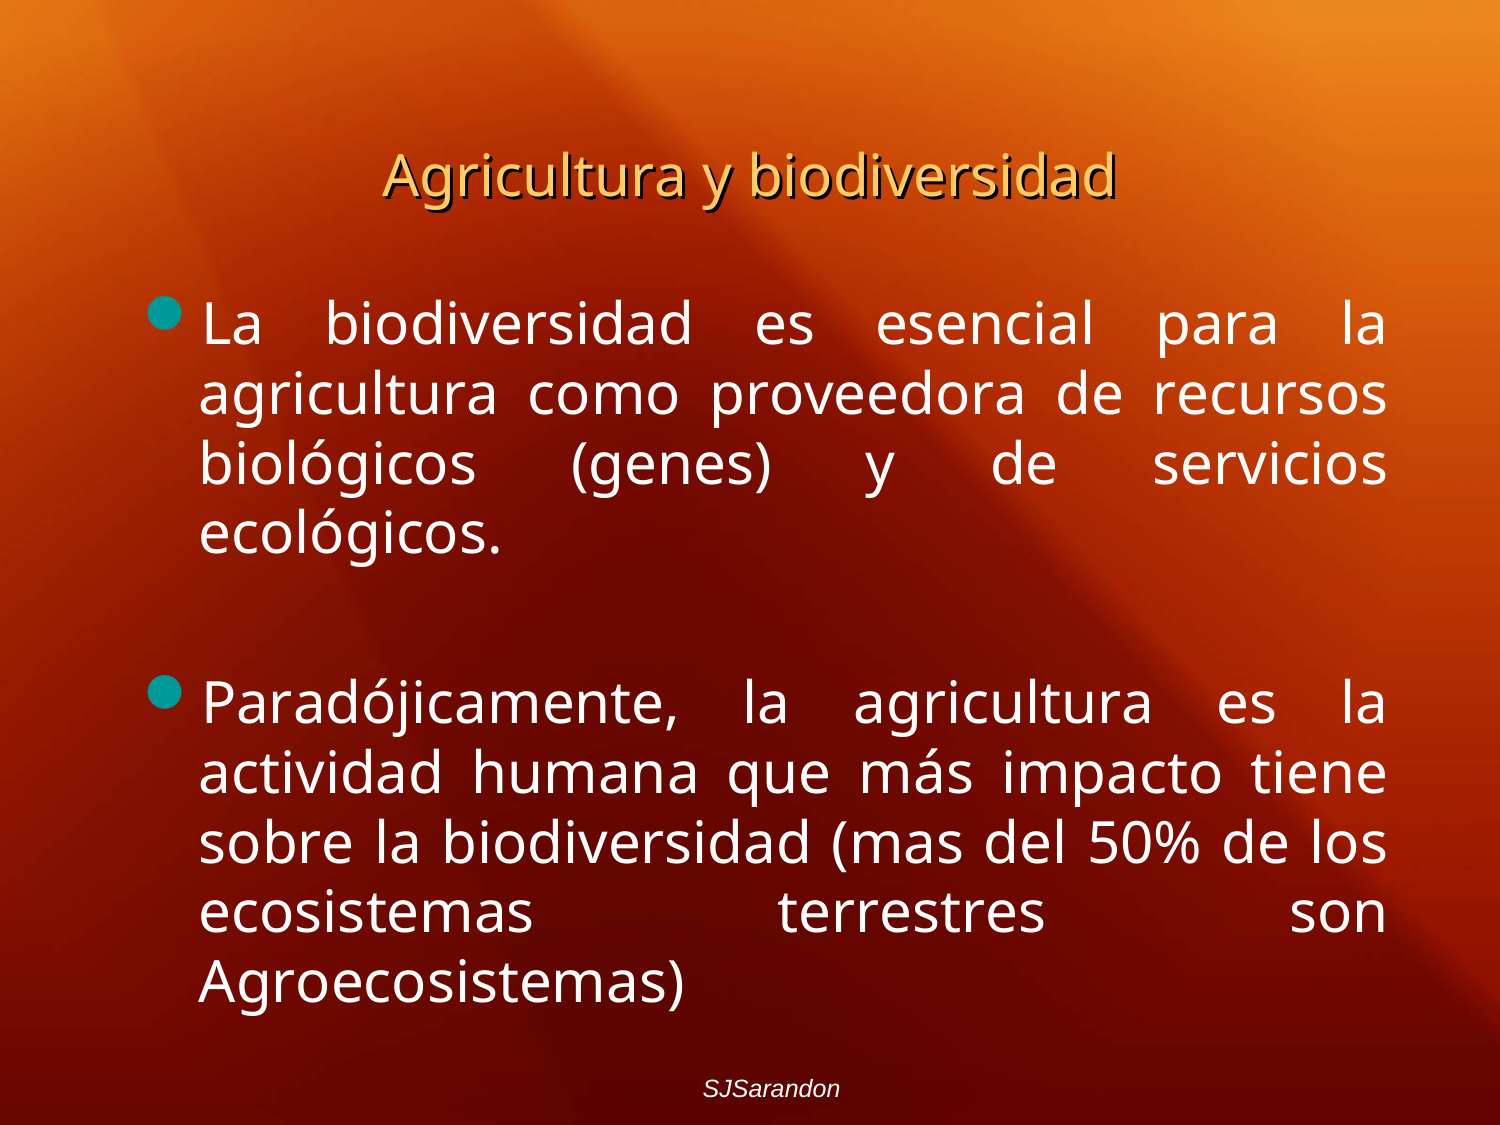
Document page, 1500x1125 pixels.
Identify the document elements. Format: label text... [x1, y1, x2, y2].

text_box Agricultura y biodiversidad [112, 99, 1388, 247]
text_box La biodiversidad es esencial para la agricultura como proveedora de recursos biológicos (genes) y de servicios ecológicos. Paradójicamente, la agricultura es la actividad humana que más impacto tiene sobre la biodiversidad (mas del 50% de los ecosistemas terrestres son Agroecosistemas) [128, 278, 1404, 1107]
text_box SJSarandon [534, 1050, 1010, 1125]
picture [0, 0, 1500, 1125]
